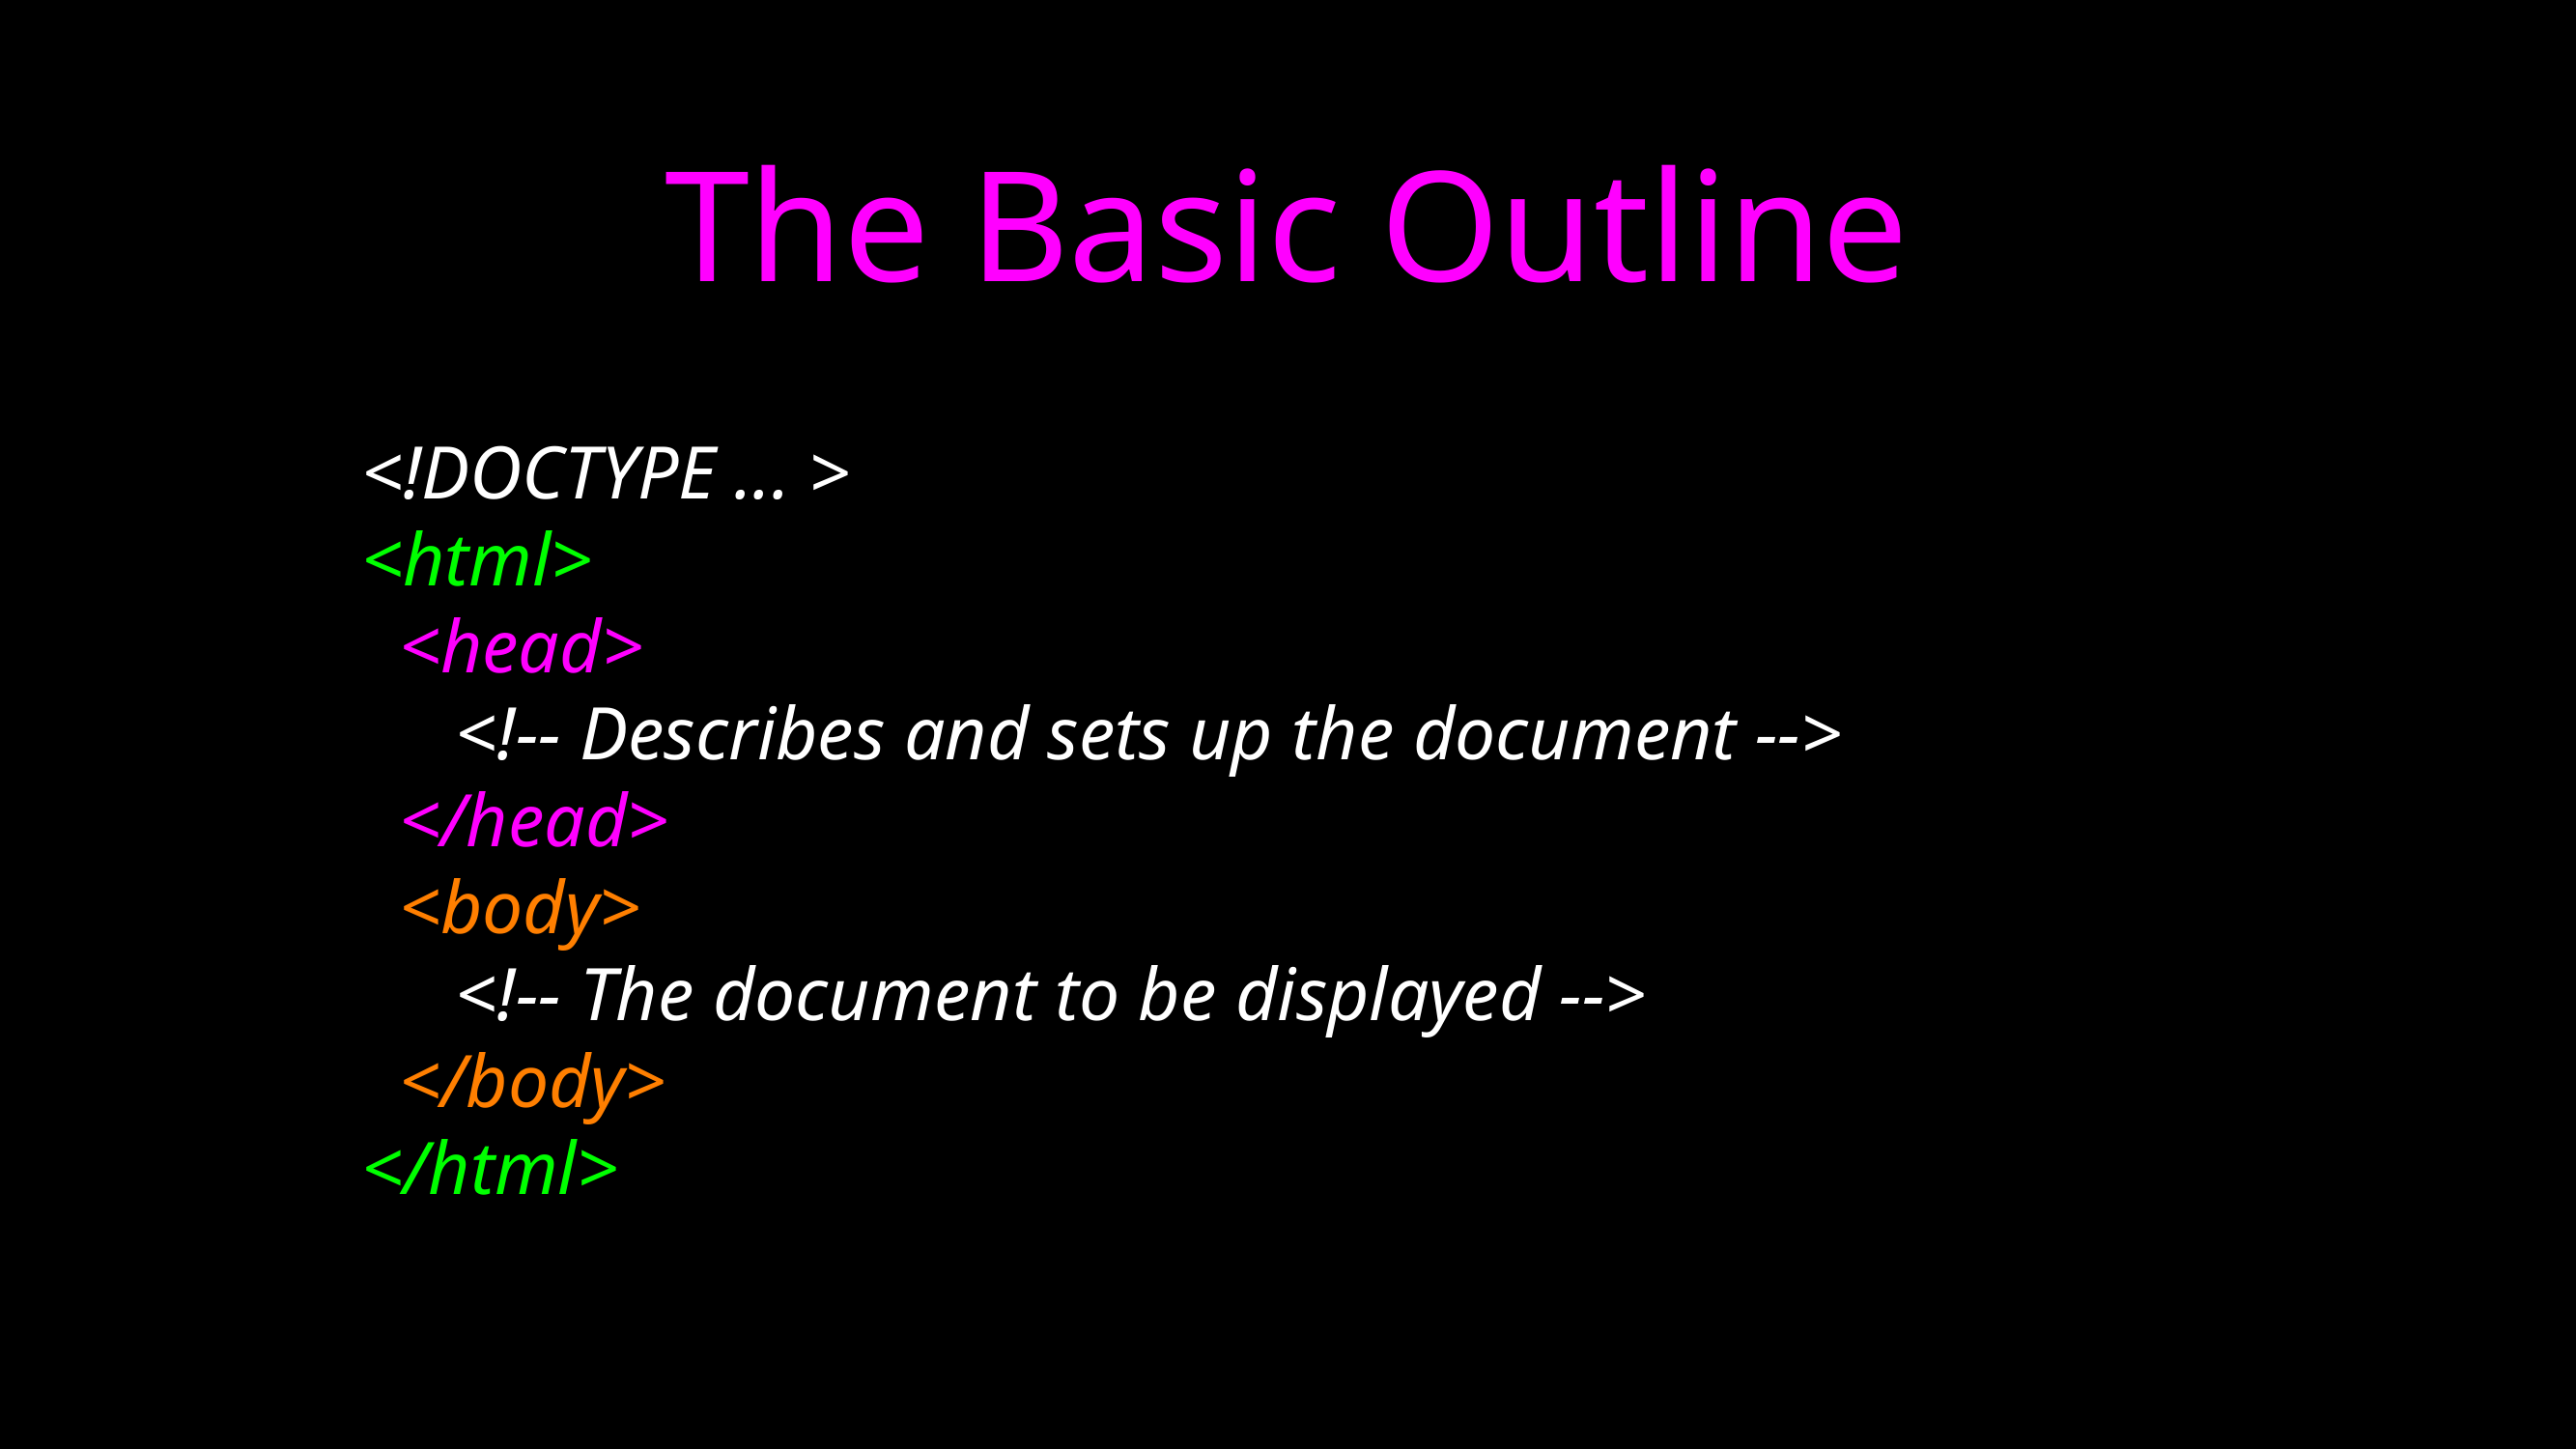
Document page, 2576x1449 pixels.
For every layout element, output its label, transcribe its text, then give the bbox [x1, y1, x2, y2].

title The Basic Outline [183, 38, 2392, 403]
text_box <!DOCTYPE ... > <html> <head> <!-- Describes and sets up the document --> </head> <body> <!-- The document to be displayed --> </body> </html> [361, 439, 2358, 1198]
